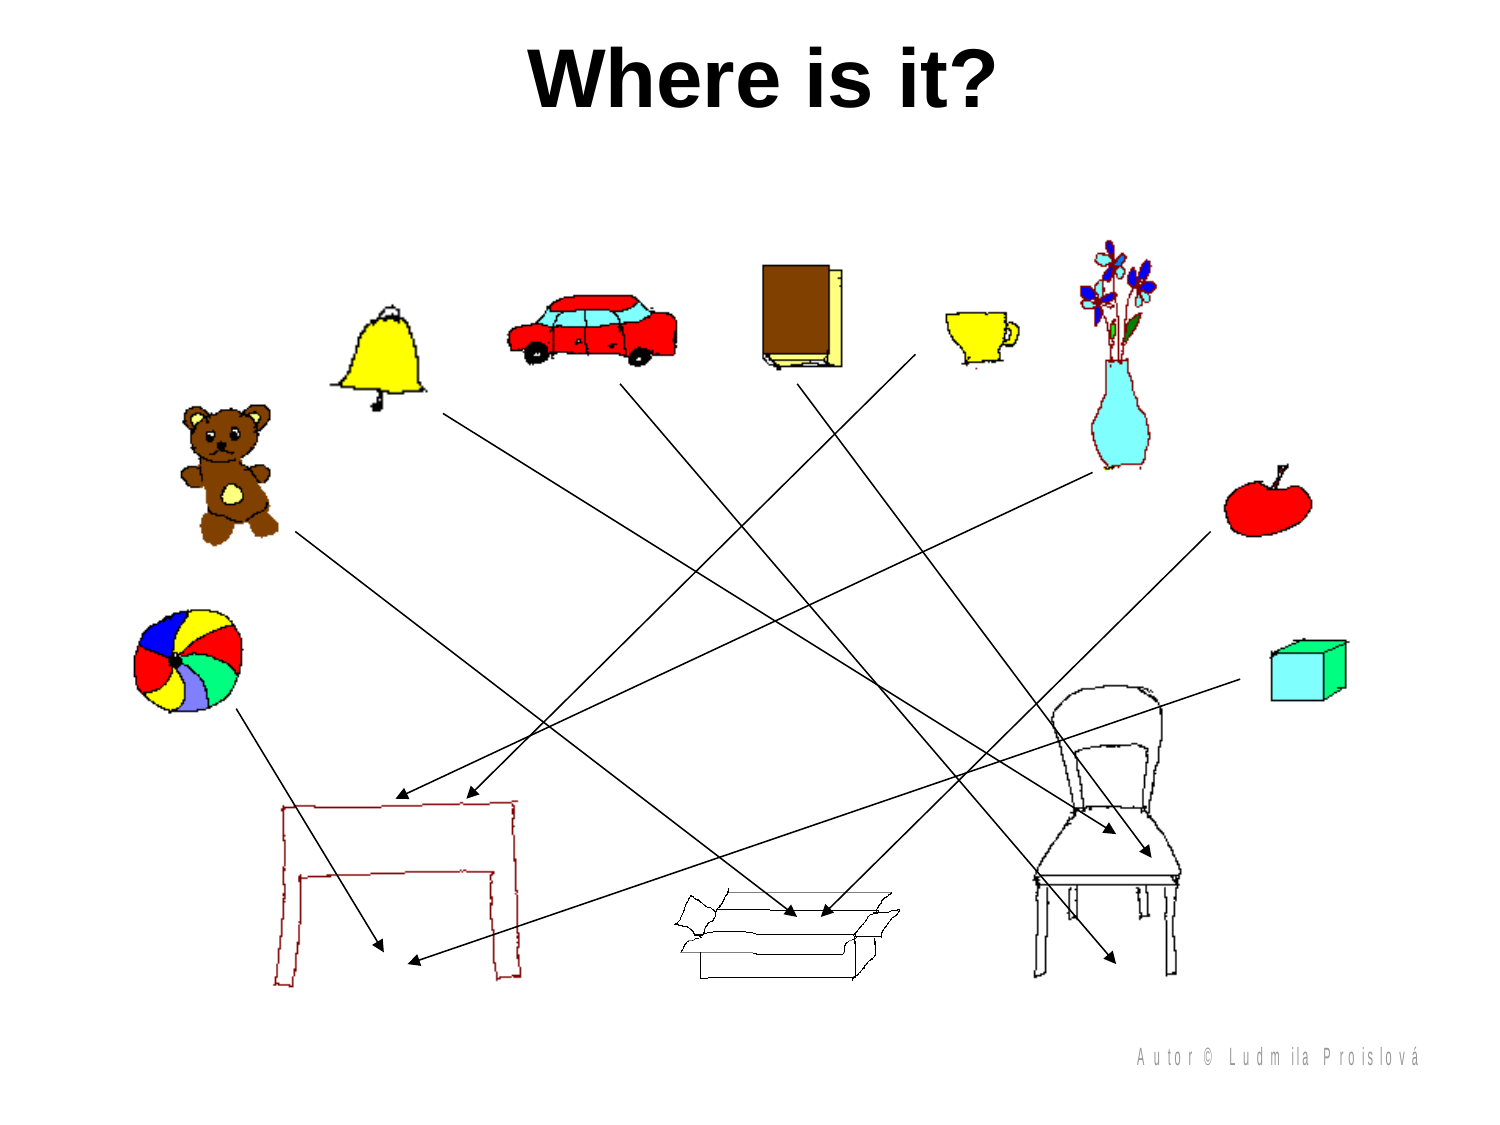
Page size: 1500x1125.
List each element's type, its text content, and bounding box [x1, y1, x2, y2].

picture [253, 774, 545, 1008]
picture [1009, 706, 1061, 757]
picture [159, 397, 296, 559]
picture [112, 597, 255, 725]
picture [1012, 668, 1070, 701]
picture [501, 267, 690, 376]
picture [655, 869, 916, 1000]
picture [927, 290, 1034, 384]
picture [750, 243, 860, 399]
picture [1009, 670, 1034, 728]
picture [1122, 1033, 1443, 1081]
picture [1009, 695, 1199, 994]
picture [1039, 668, 1199, 738]
picture [1057, 231, 1179, 481]
title Where is it? [88, 24, 1439, 133]
picture [655, 869, 680, 878]
picture [1210, 456, 1322, 561]
picture [324, 290, 443, 425]
picture [1257, 621, 1361, 719]
